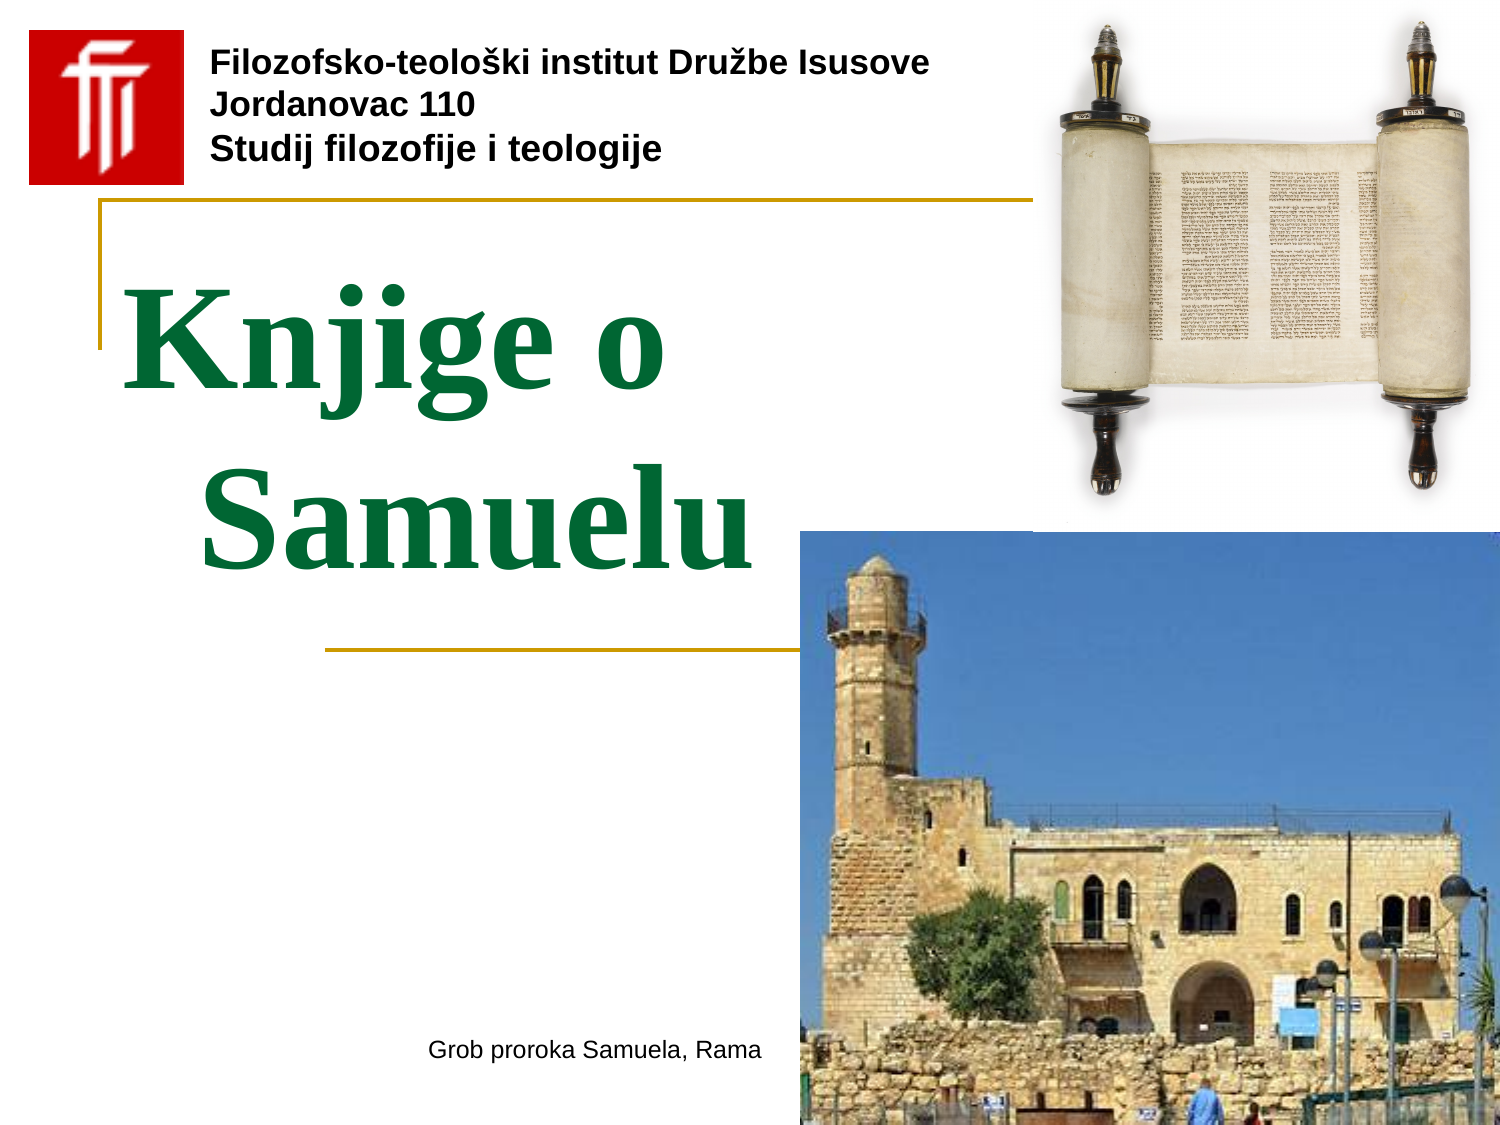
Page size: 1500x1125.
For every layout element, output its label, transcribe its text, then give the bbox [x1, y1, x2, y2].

text_box Grob proroka Samuela, Rama [413, 1025, 1040, 1072]
picture [29, 30, 184, 185]
picture [800, 0, 1500, 1125]
text_box Filozofsko-teološki institut Družbe Isusove Jordanovac 110 Studij filozofije i teologije [194, 31, 963, 177]
title Knjige o Samuelu [107, 231, 1033, 621]
